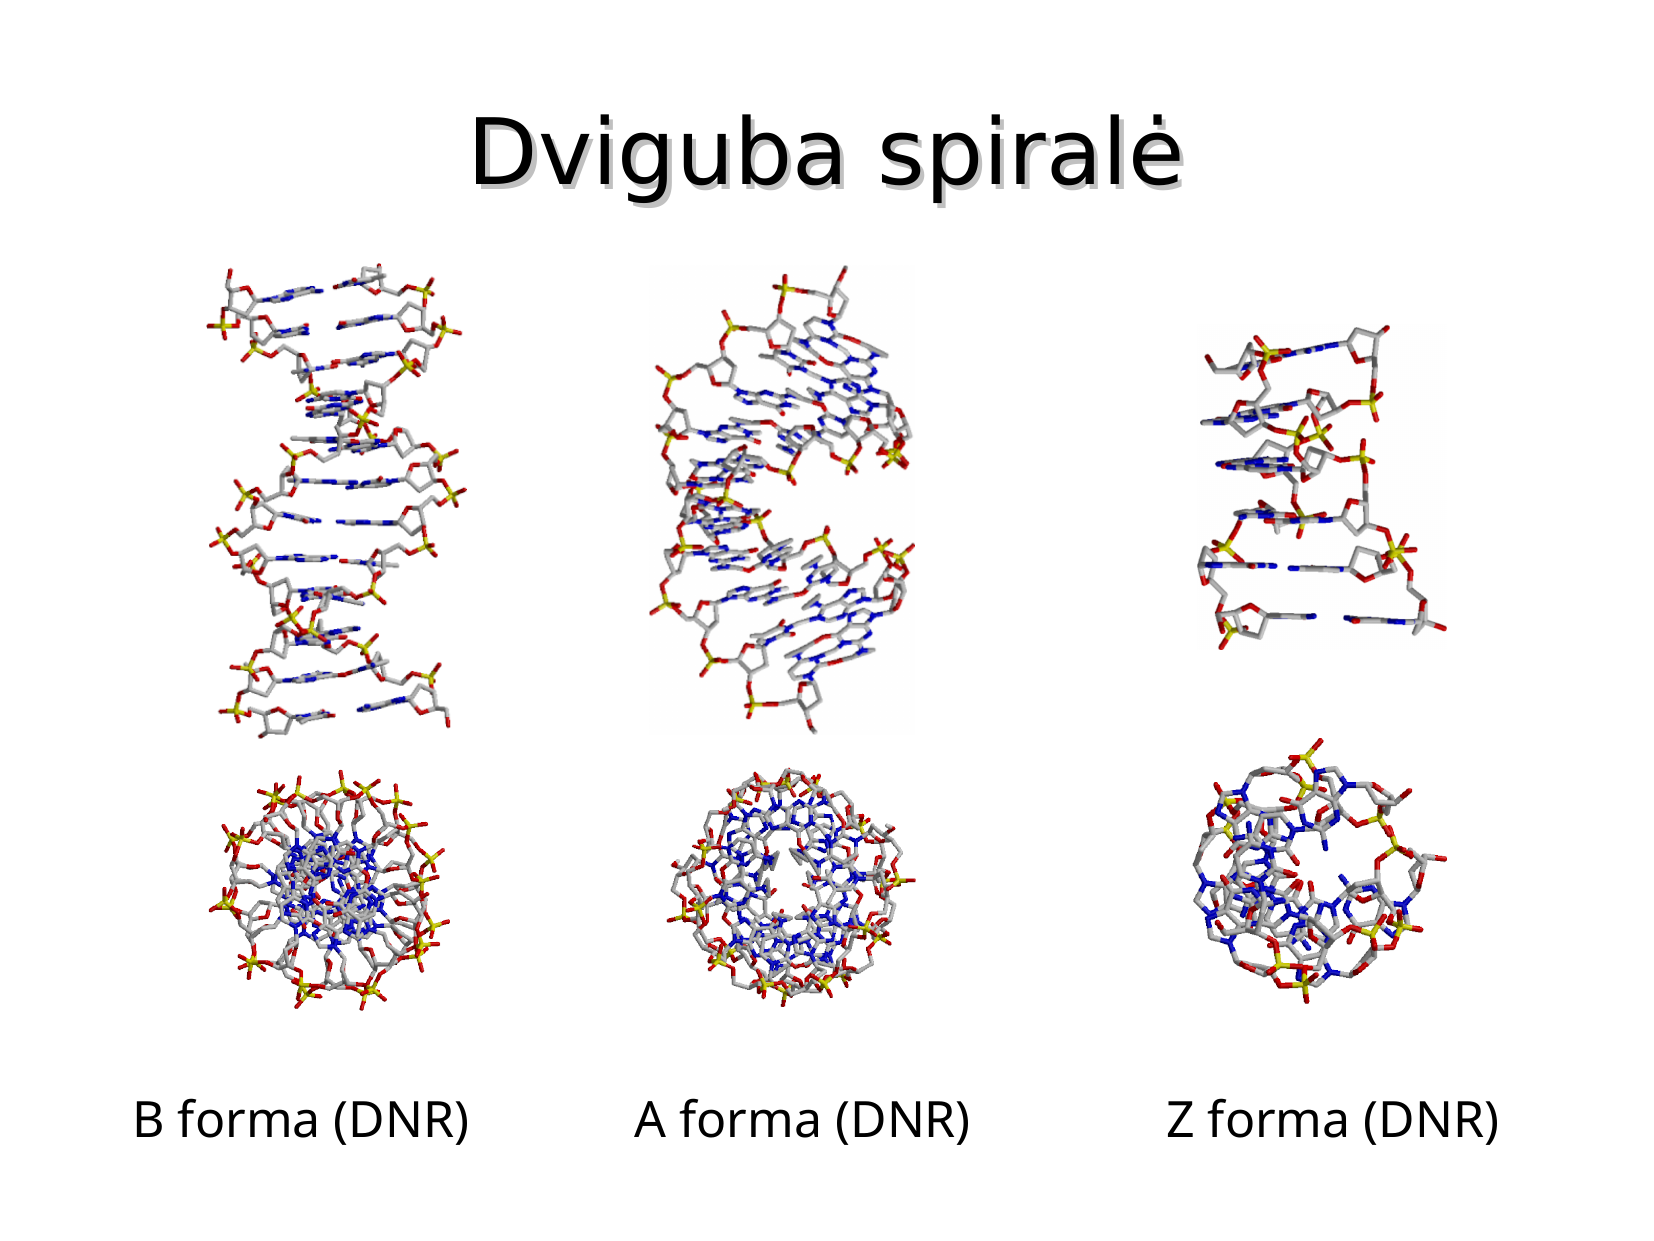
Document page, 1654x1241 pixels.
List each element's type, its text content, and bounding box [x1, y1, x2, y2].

picture [1192, 738, 1447, 1004]
text_box A forma (DNR) [619, 1076, 1003, 1152]
picture [206, 263, 467, 739]
picture [666, 767, 916, 1007]
text_box B forma (DNR) [117, 1076, 504, 1152]
picture [206, 767, 452, 1013]
picture [649, 265, 915, 735]
text_box Z forma (DNR) [1151, 1076, 1533, 1152]
picture [1197, 324, 1447, 650]
title Dviguba spiralė [82, 56, 1571, 250]
